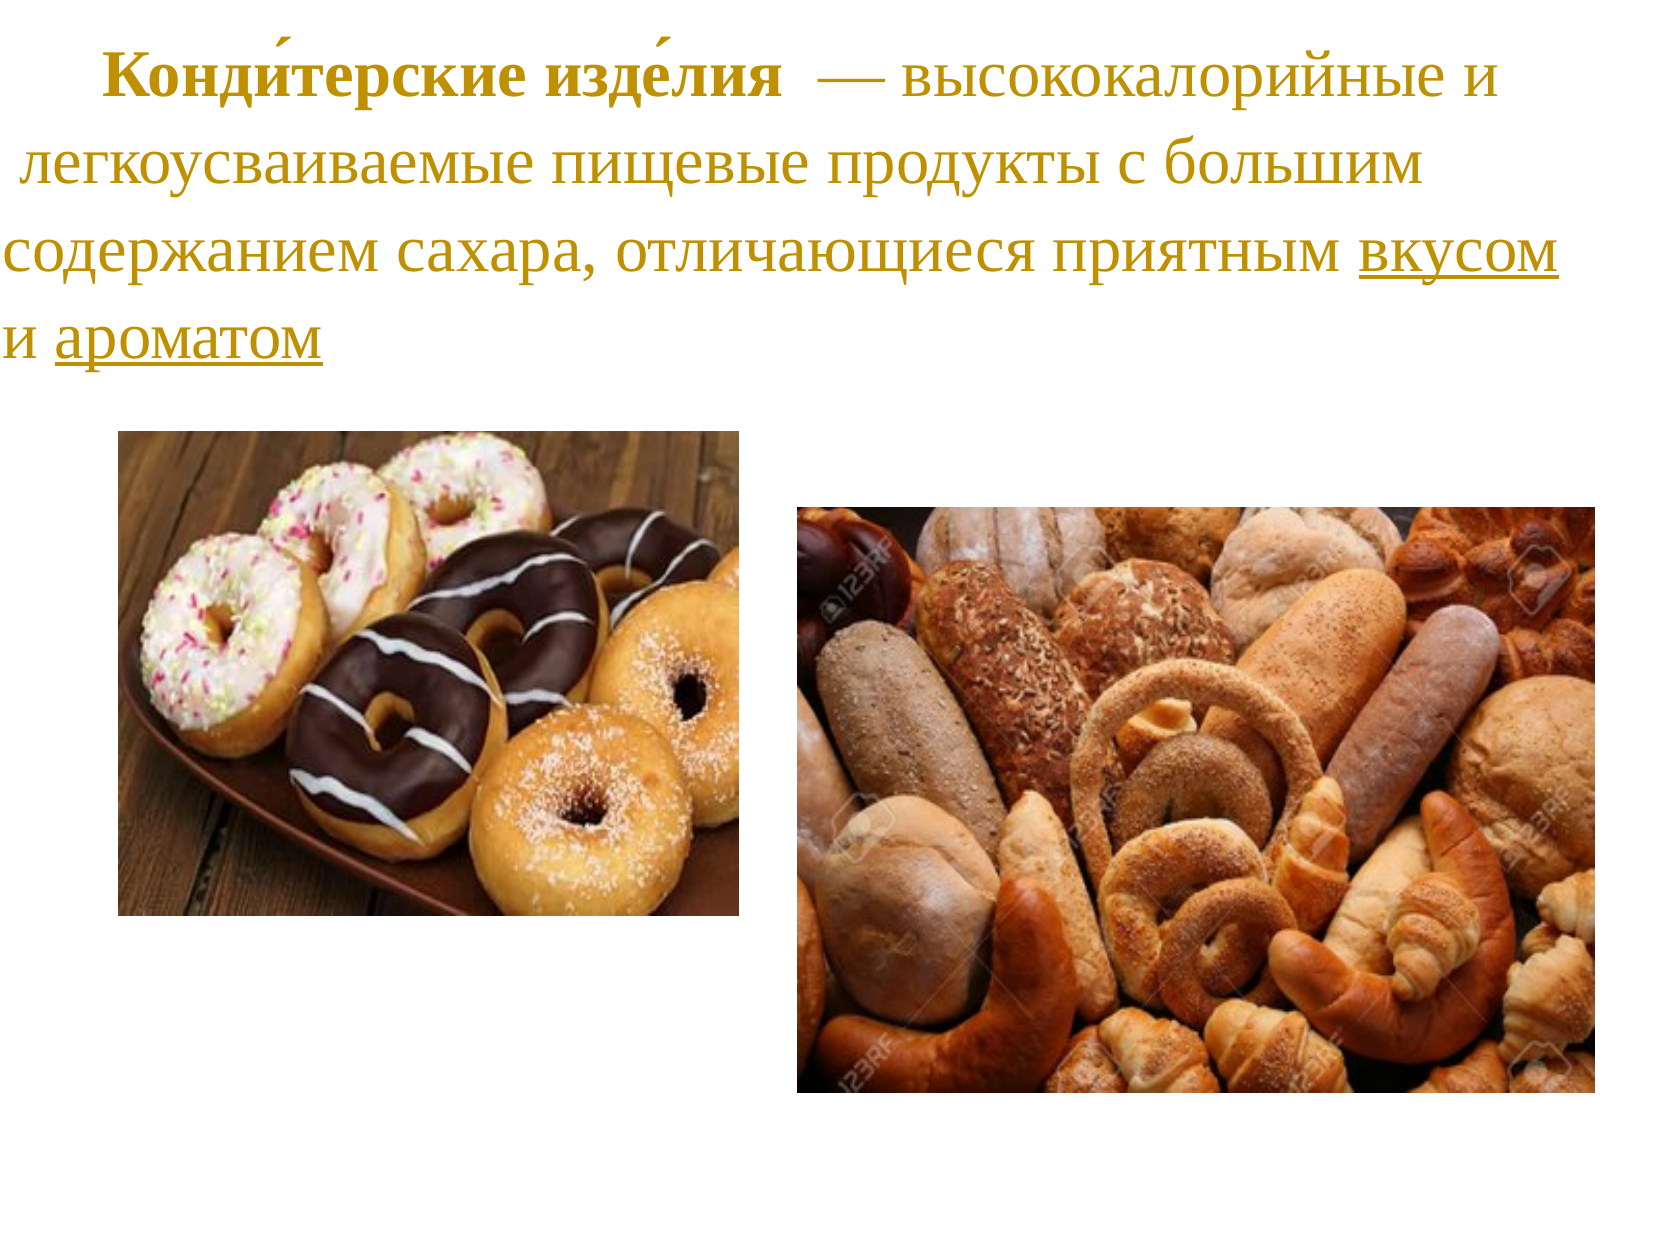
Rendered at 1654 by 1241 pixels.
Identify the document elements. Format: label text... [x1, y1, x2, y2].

picture [118, 431, 739, 916]
text_box Конди́терские изде́лия — высококалорийные и легкоусваиваемые пищевые продукты с большим содержанием сахара, отличающиеся приятным вкусом и ароматом [0, 29, 1654, 341]
picture [797, 507, 1595, 1093]
